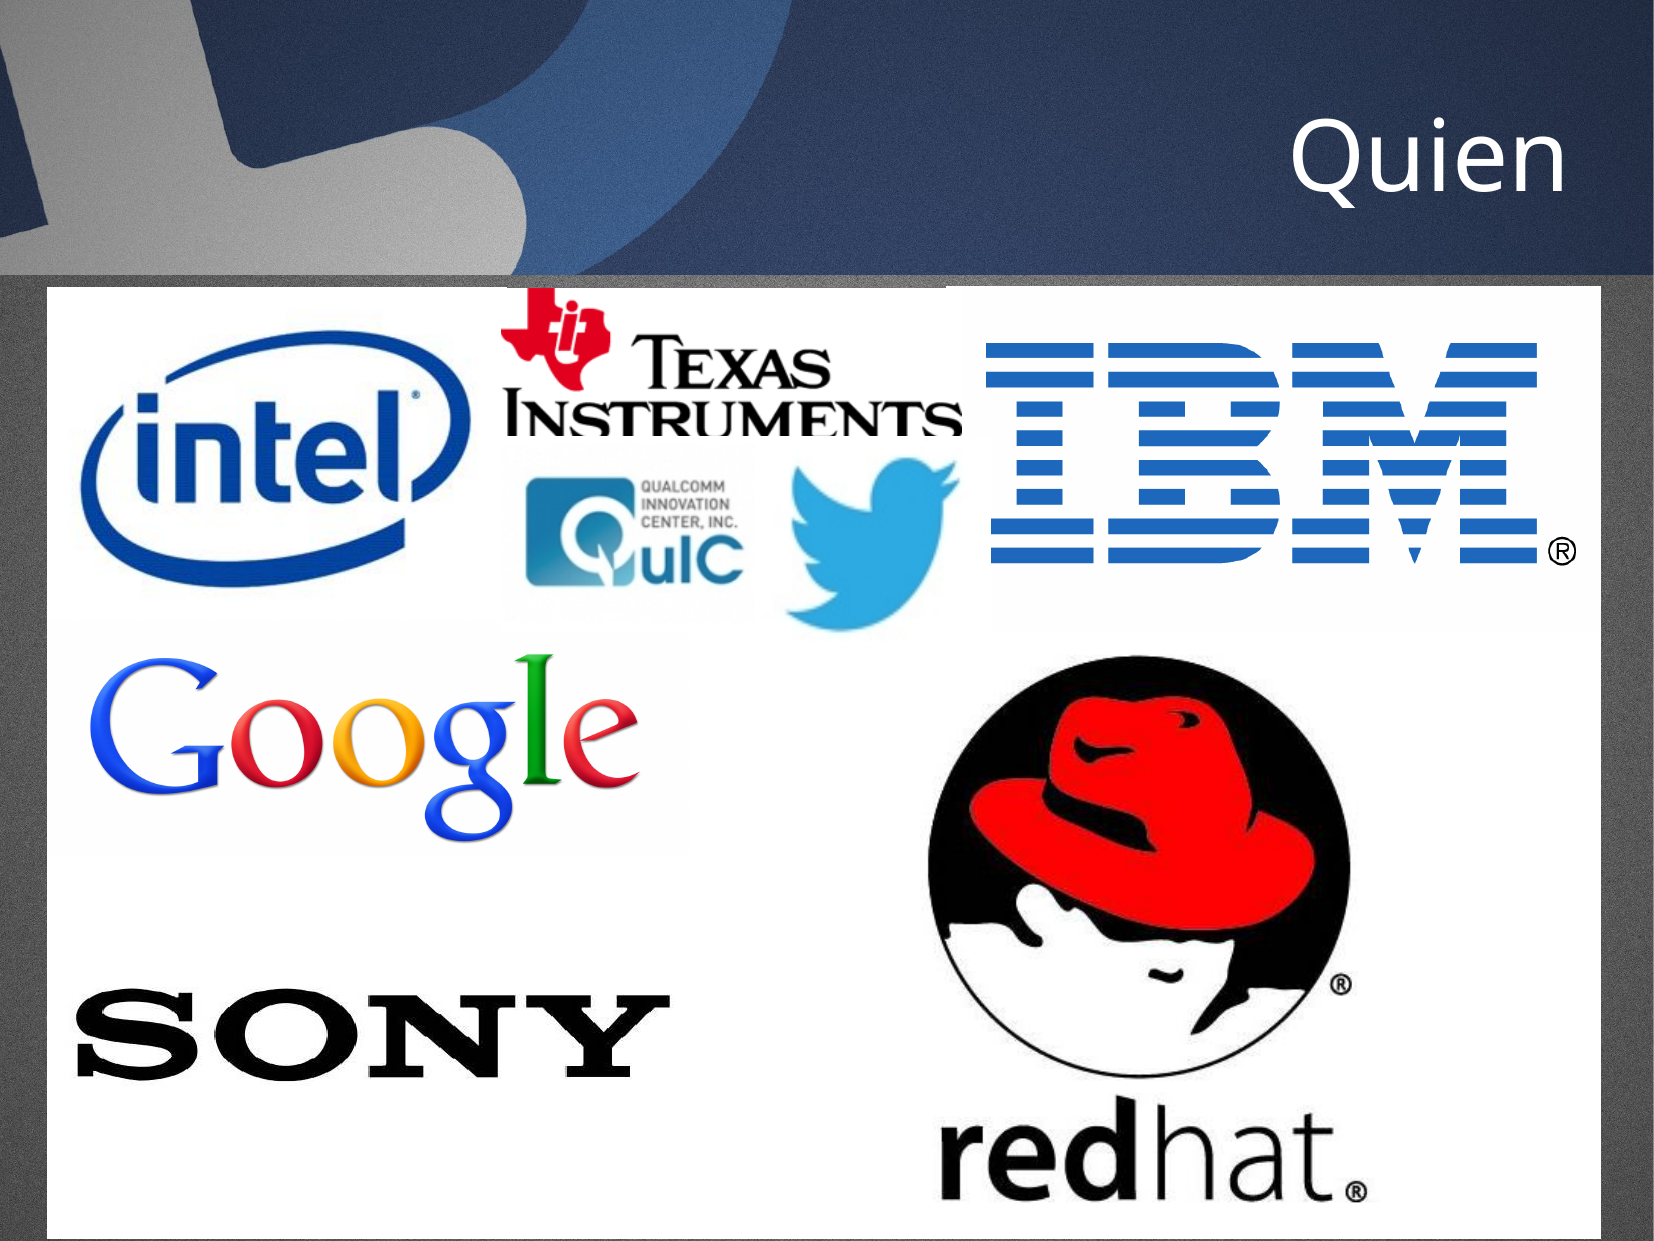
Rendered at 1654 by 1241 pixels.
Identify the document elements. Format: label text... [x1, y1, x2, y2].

title Quien [82, 49, 1571, 257]
picture [0, 0, 1654, 1241]
